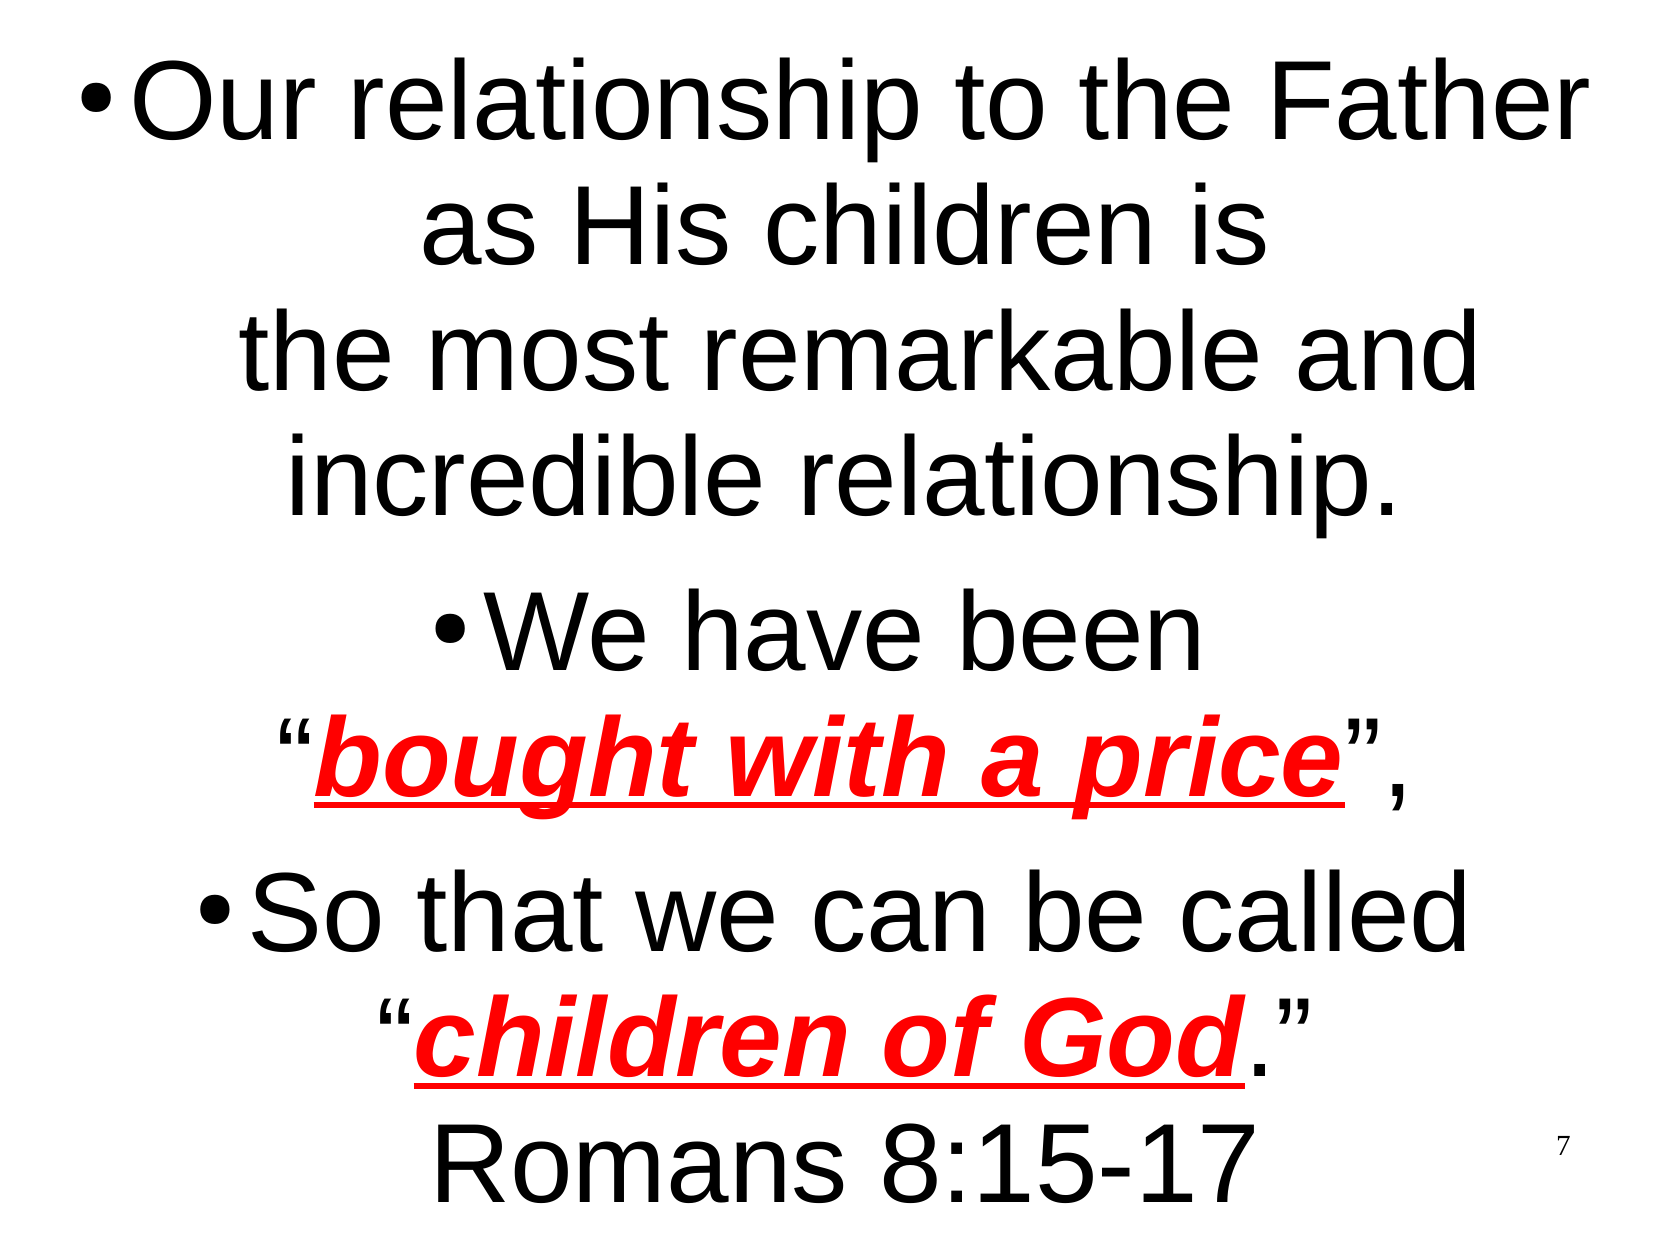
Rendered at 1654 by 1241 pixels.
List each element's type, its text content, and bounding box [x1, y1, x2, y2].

list Our relationship to the Father as His children is the most remarkable and incredible relationship. We have been “bought with a price”, So that we can be called “children of God.” Romans 8:15-17 [37, 37, 1613, 1238]
